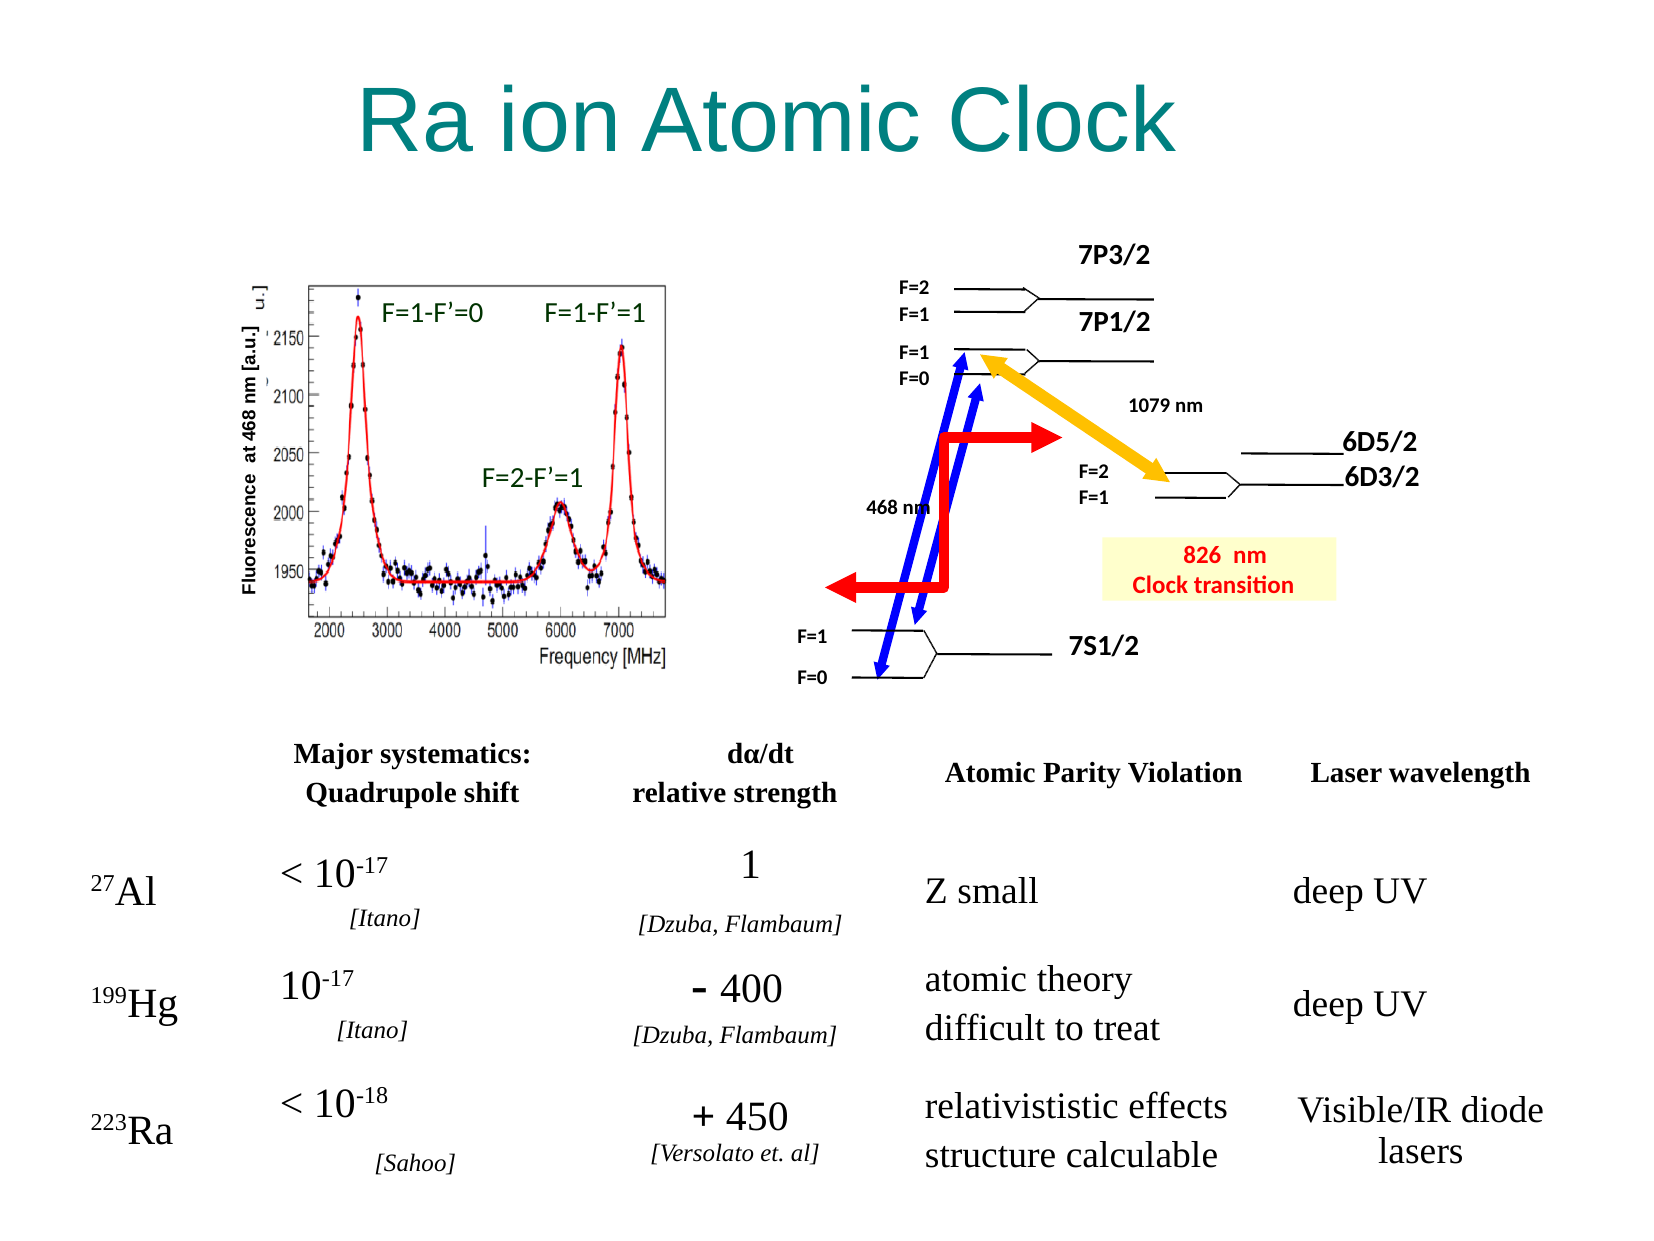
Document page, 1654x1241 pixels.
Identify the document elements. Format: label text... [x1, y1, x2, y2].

text_box F=2-F’=1 [466, 443, 651, 502]
text_box 6D3/2 [1341, 455, 1489, 494]
text_box F=1 [895, 298, 933, 327]
table_header Atomic Parity Violation [910, 713, 1278, 833]
table_header Laser wavelength [1278, 713, 1564, 833]
text_box 7S1/2 [973, 624, 1234, 664]
table_cell + 450 [Versolato et. al] [560, 1057, 910, 1204]
table_cell relativististic effects structure calculable [910, 1057, 1278, 1204]
table_cell deep UV [1278, 833, 1564, 949]
table_cell 199Hg [76, 949, 265, 1057]
table_header dα/dt relative strength [560, 713, 910, 833]
table_cell 10-17 [Itano] [265, 949, 560, 1057]
text_box F=1 [1075, 482, 1113, 511]
text_box F=0 [895, 362, 933, 392]
text_box 7P3/2 [1046, 234, 1183, 273]
table_cell < 10-18 [Sahoo] [265, 1057, 560, 1204]
text_box F=2 [895, 272, 933, 298]
text_box 1079 nm [1124, 390, 1207, 419]
table_cell Z small [910, 833, 1278, 949]
title Ra ion Atomic Clock [88, 45, 1439, 178]
text_box Fluorescence at 468 nm [a.u.] [221, 309, 267, 611]
text_box F=1 [793, 620, 832, 650]
table_cell deep UV [1278, 949, 1564, 1057]
text_box 826 nm Clock transition [1102, 537, 1337, 601]
table_cell 223Ra [76, 1057, 265, 1204]
table_cell atomic theory difficult to treat [910, 949, 1278, 1057]
text_box 6D5/2 [1338, 420, 1486, 455]
text_box F=2 [1075, 456, 1113, 482]
picture [243, 261, 693, 676]
text_box F=1 [895, 336, 933, 362]
text_box 7P1/2 [1046, 300, 1183, 340]
text_box F=1-F’=0 [366, 278, 529, 336]
text_box 468 nm [862, 492, 935, 521]
text_box F=1-F’=1 [529, 278, 713, 336]
table_cell - 400 [Dzuba, Flambaum] [560, 949, 910, 1057]
table_cell 1 [Dzuba, Flambaum] [560, 833, 910, 949]
table_header Major systematics: Quadrupole shift [265, 713, 560, 833]
text_box F=0 [793, 661, 832, 691]
table_cell < 10-17 [Itano] [265, 833, 560, 949]
table_cell 27Al [76, 833, 265, 949]
table_header [76, 713, 265, 833]
table_cell Visible/IR diode lasers [1278, 1057, 1564, 1204]
